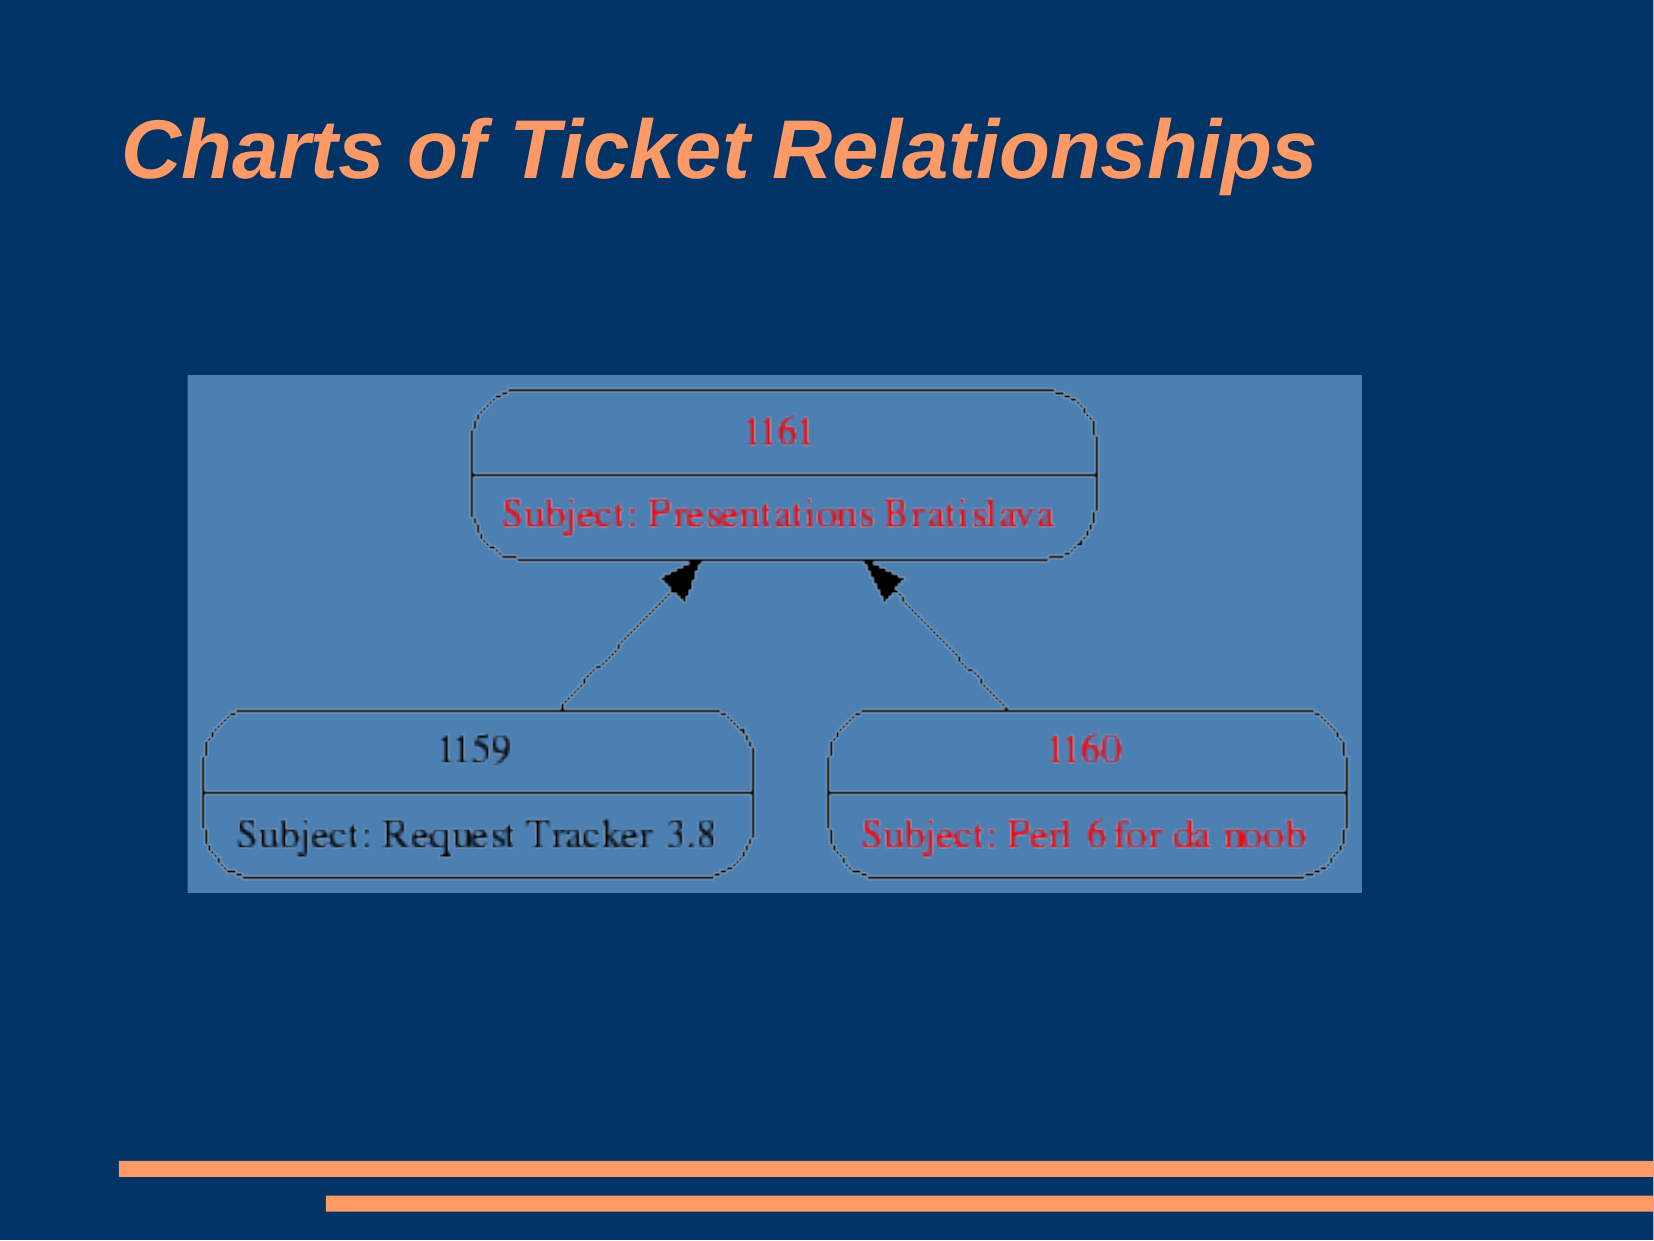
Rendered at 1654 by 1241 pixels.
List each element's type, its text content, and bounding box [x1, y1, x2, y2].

picture [187, 374, 1362, 893]
title Charts of Ticket Relationships [121, 46, 1534, 254]
